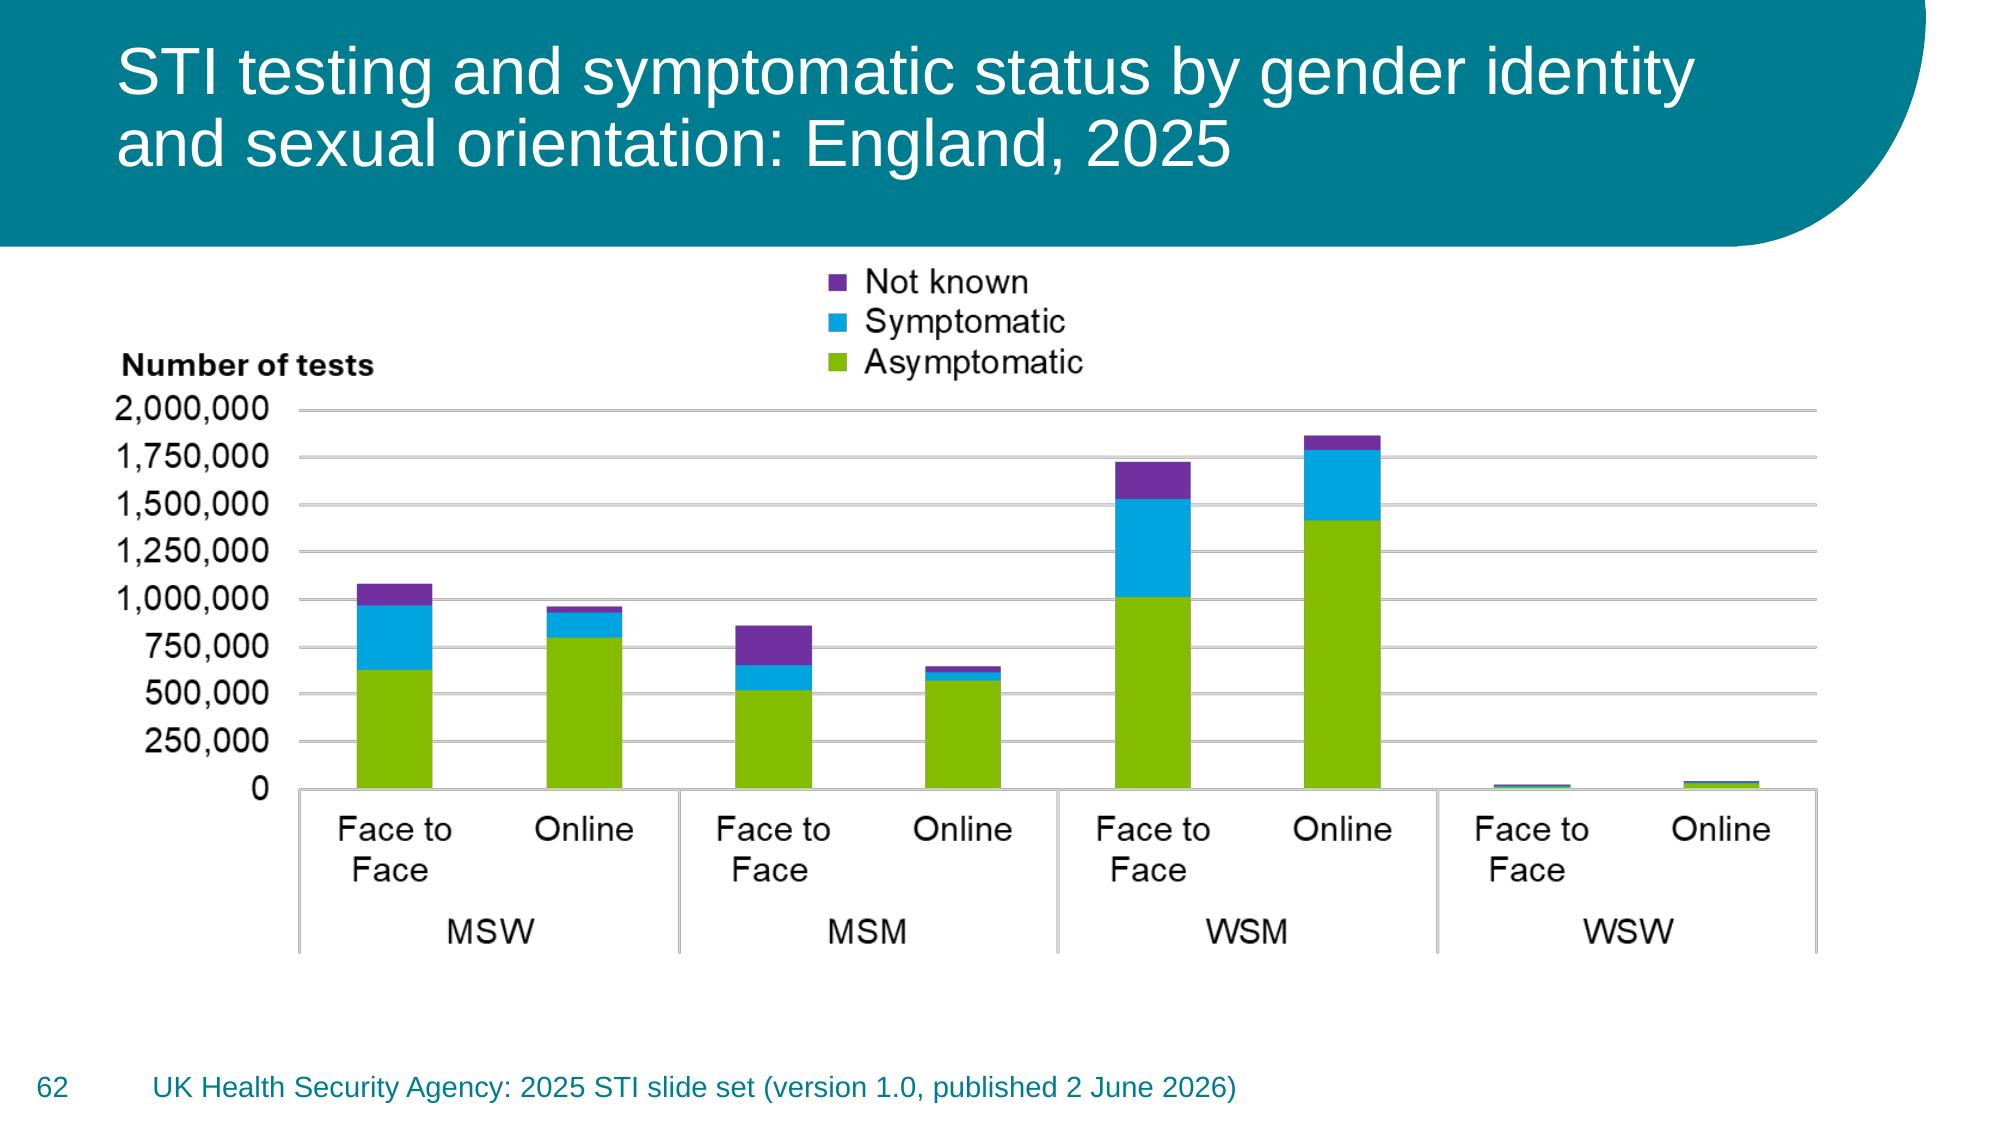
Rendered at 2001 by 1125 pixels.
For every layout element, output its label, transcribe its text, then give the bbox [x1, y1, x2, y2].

text_box [21, 1056, 120, 1117]
text_box UK Health Security Agency: 2025 STI slide set (version 1.0, published 2 June 2026) [137, 1056, 1780, 1116]
picture [74, 260, 1838, 1037]
title STI testing and symptomatic status by gender identity and sexual orientation: England, 2025 [101, 29, 1747, 189]
